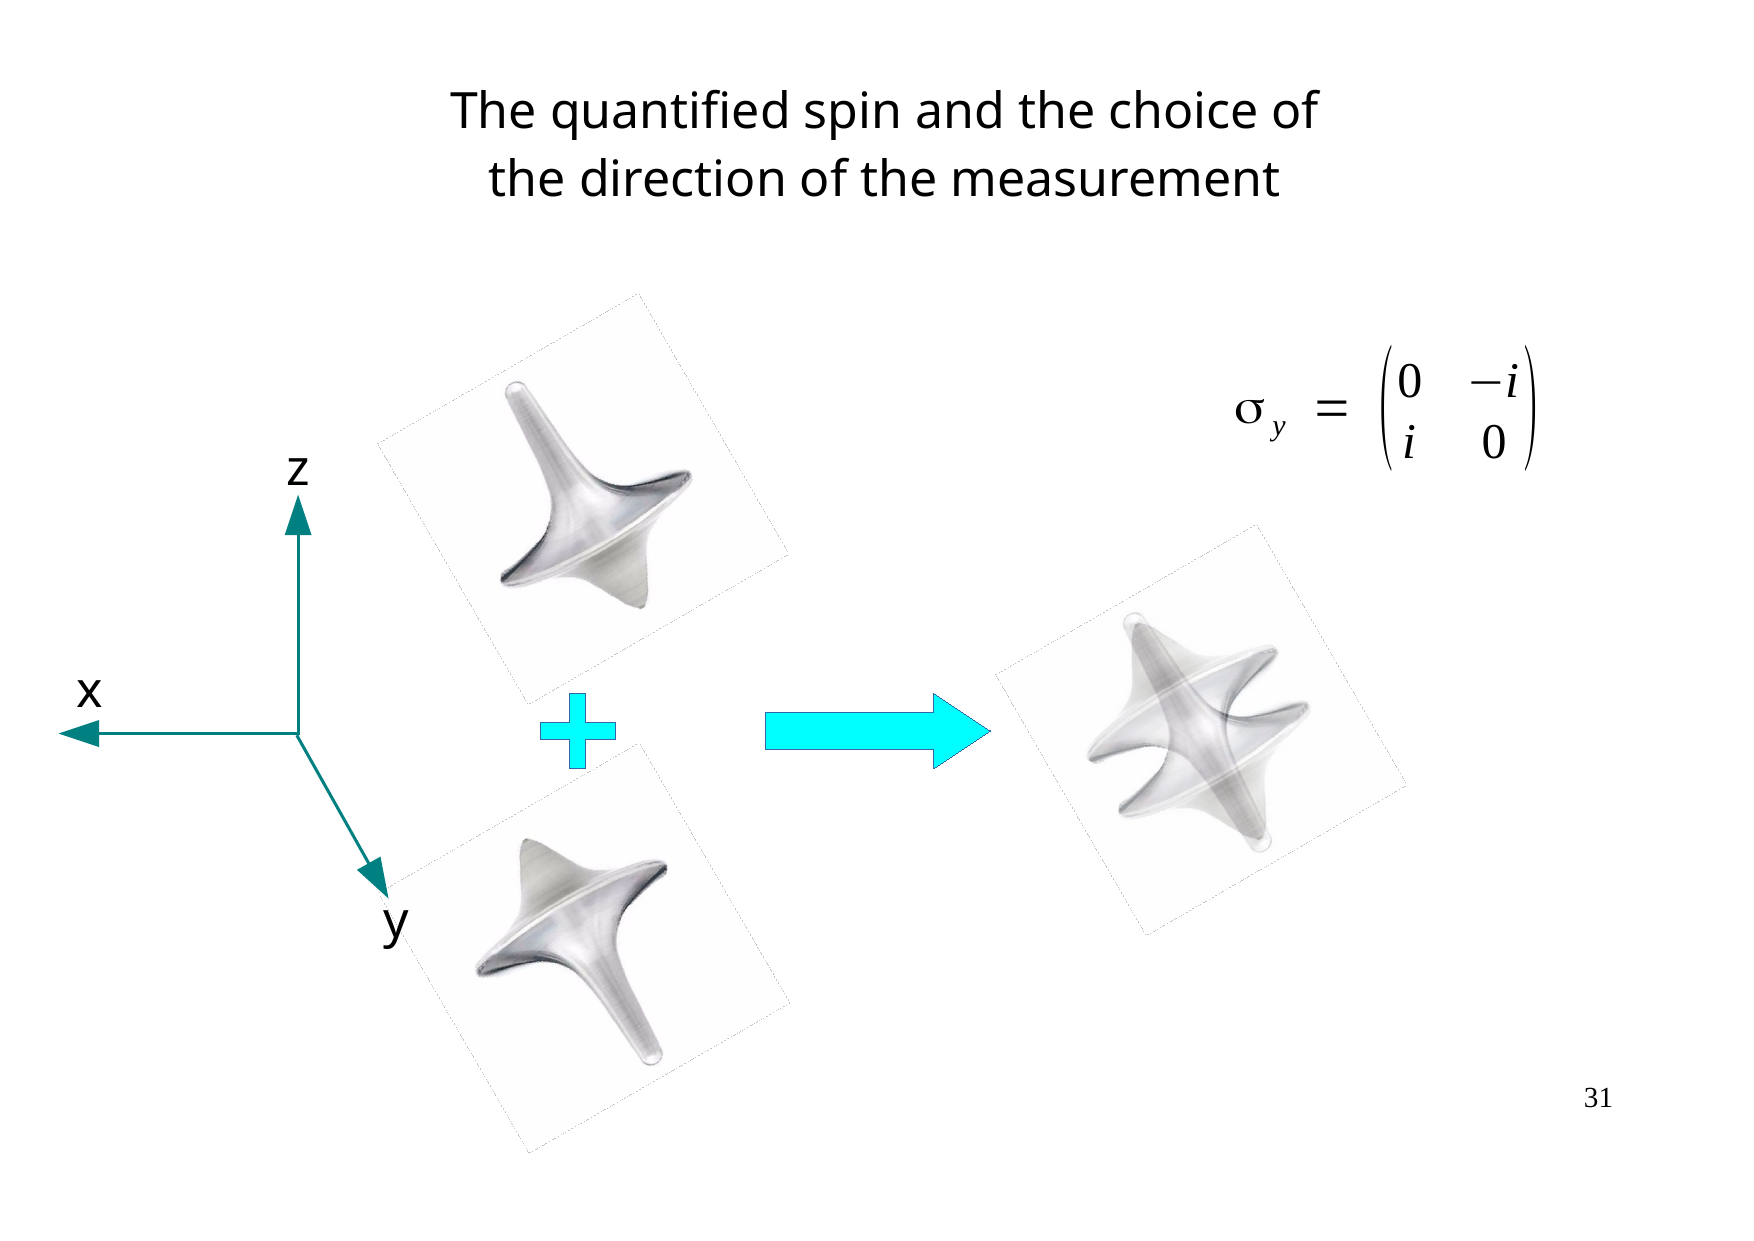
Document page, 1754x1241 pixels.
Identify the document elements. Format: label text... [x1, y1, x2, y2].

text_box The quantified spin and the choice of the direction of the measurement [435, 67, 1319, 212]
text_box x [62, 646, 119, 726]
text_box z [271, 424, 326, 504]
text_box y [369, 876, 426, 957]
picture [995, 524, 1406, 935]
picture [377, 293, 788, 704]
picture [409, 743, 790, 1154]
chart [1228, 342, 1546, 475]
text_box [765, 693, 991, 769]
text_box [540, 693, 616, 769]
